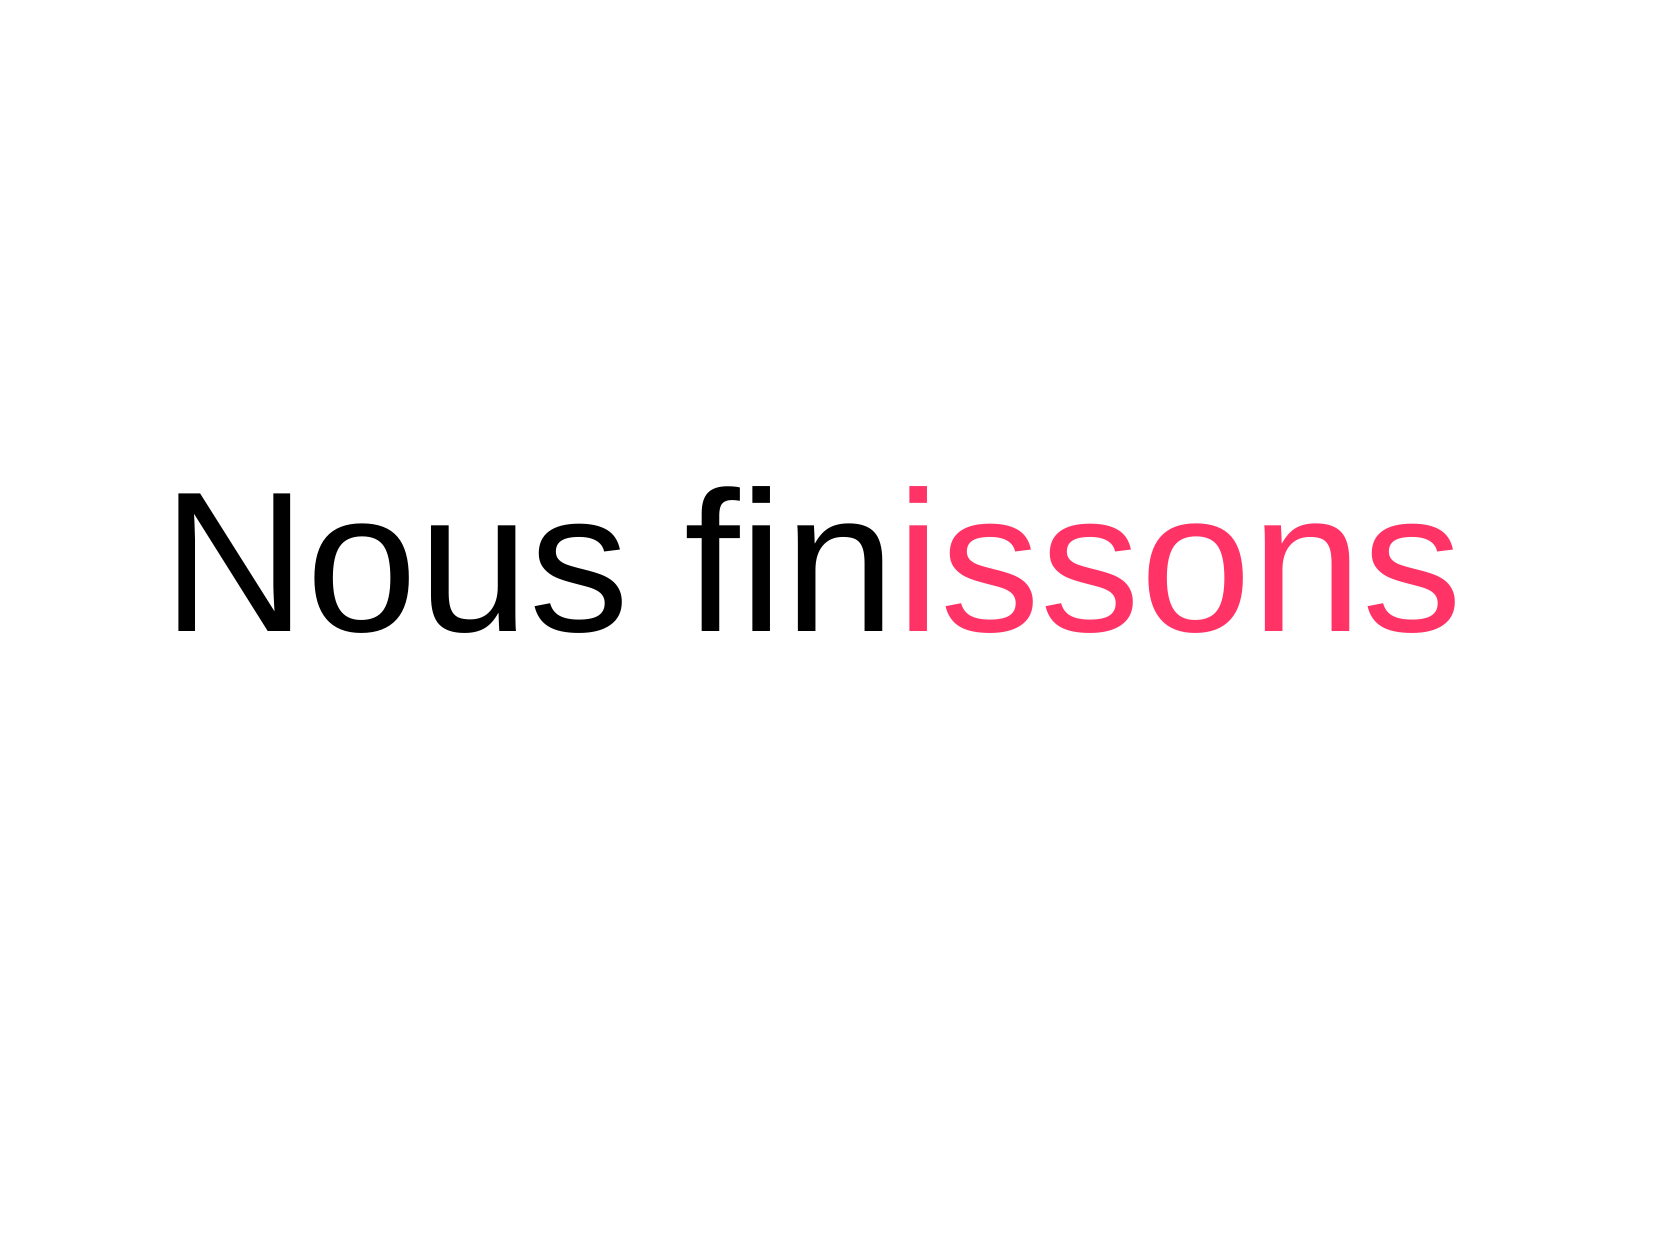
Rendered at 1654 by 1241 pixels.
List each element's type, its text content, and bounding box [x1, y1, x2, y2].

text_box Nous finissons [147, 442, 1625, 682]
